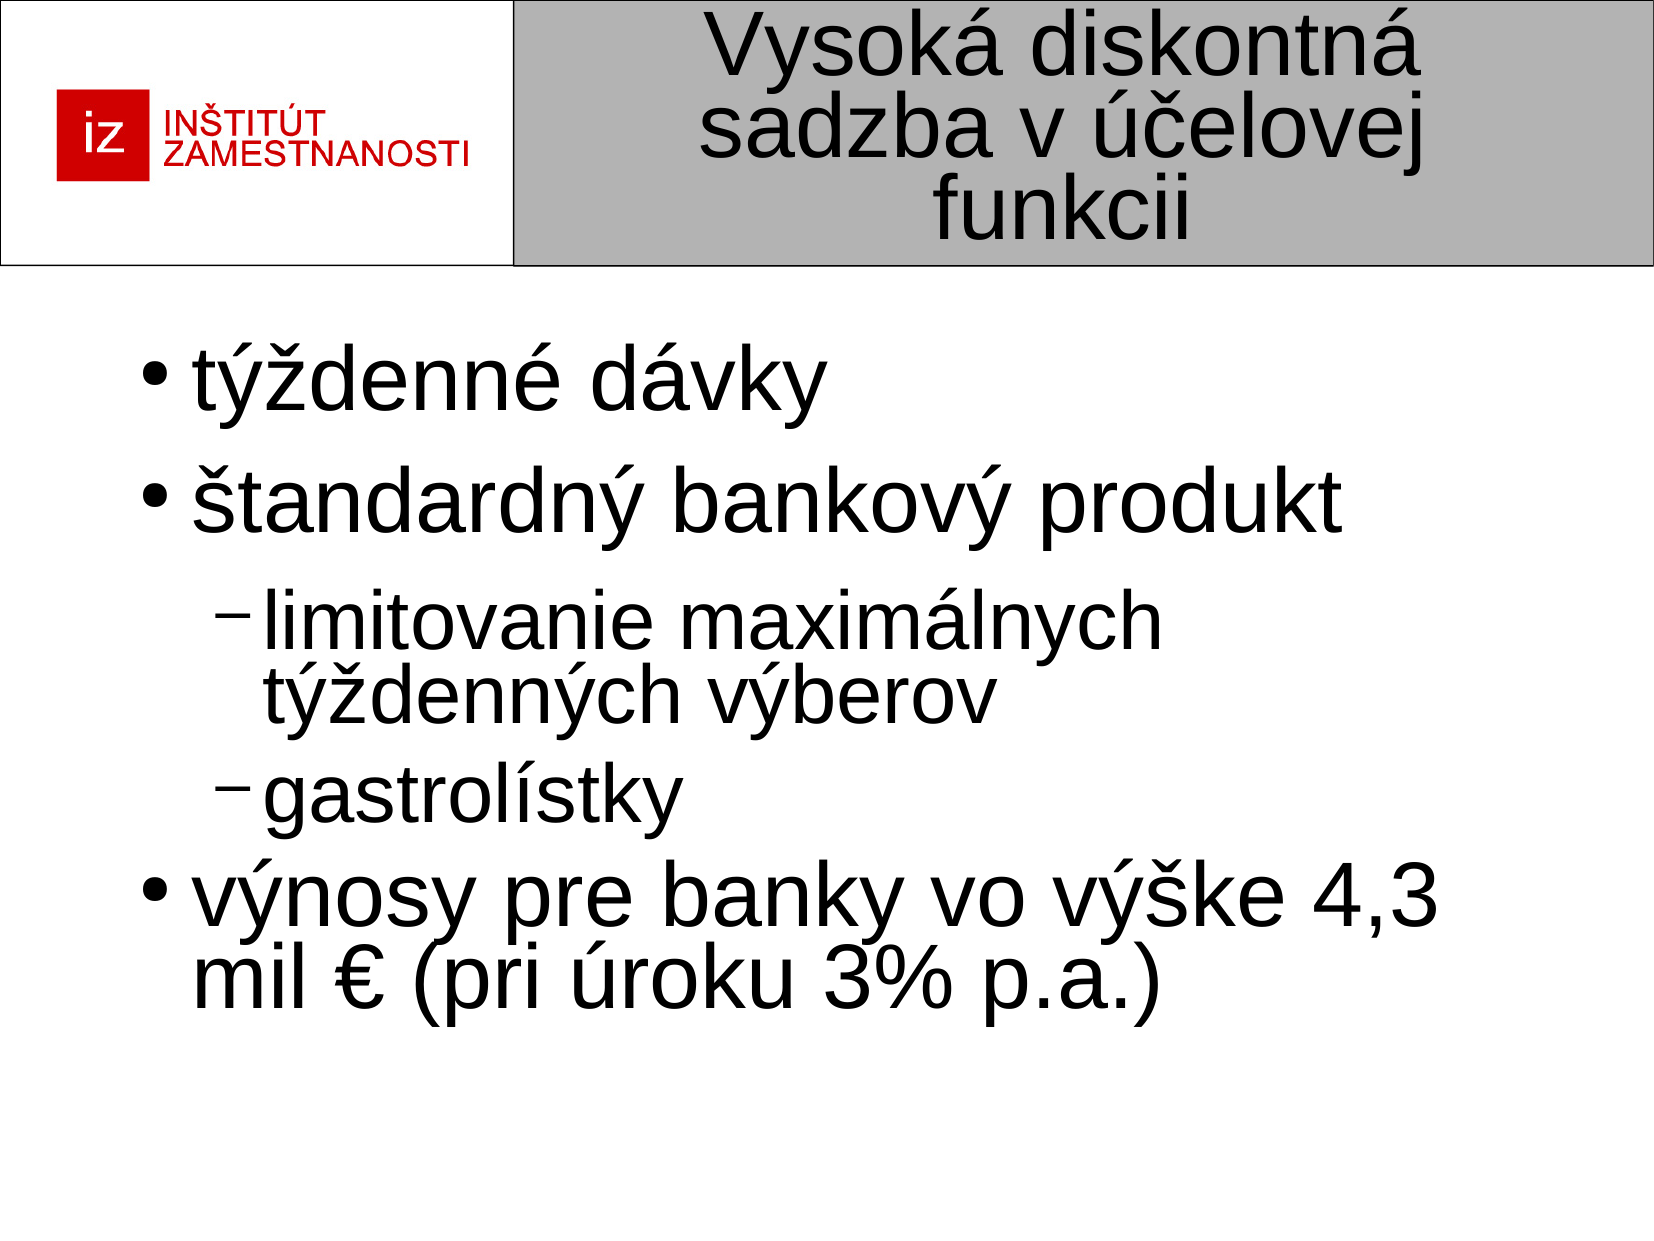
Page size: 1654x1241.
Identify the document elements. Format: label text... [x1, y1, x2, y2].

title Vysoká diskontná sadzba v účelovej funkcii [561, 0, 1565, 267]
list týždenné dávky štandardný bankový produkt limitovanie maximálnych týždenných výberov gastrolístky výnosy pre banky vo výške 4,3 mil € (pri úroku 3% p.a.) [121, 344, 1533, 1126]
picture [5, 8, 512, 257]
